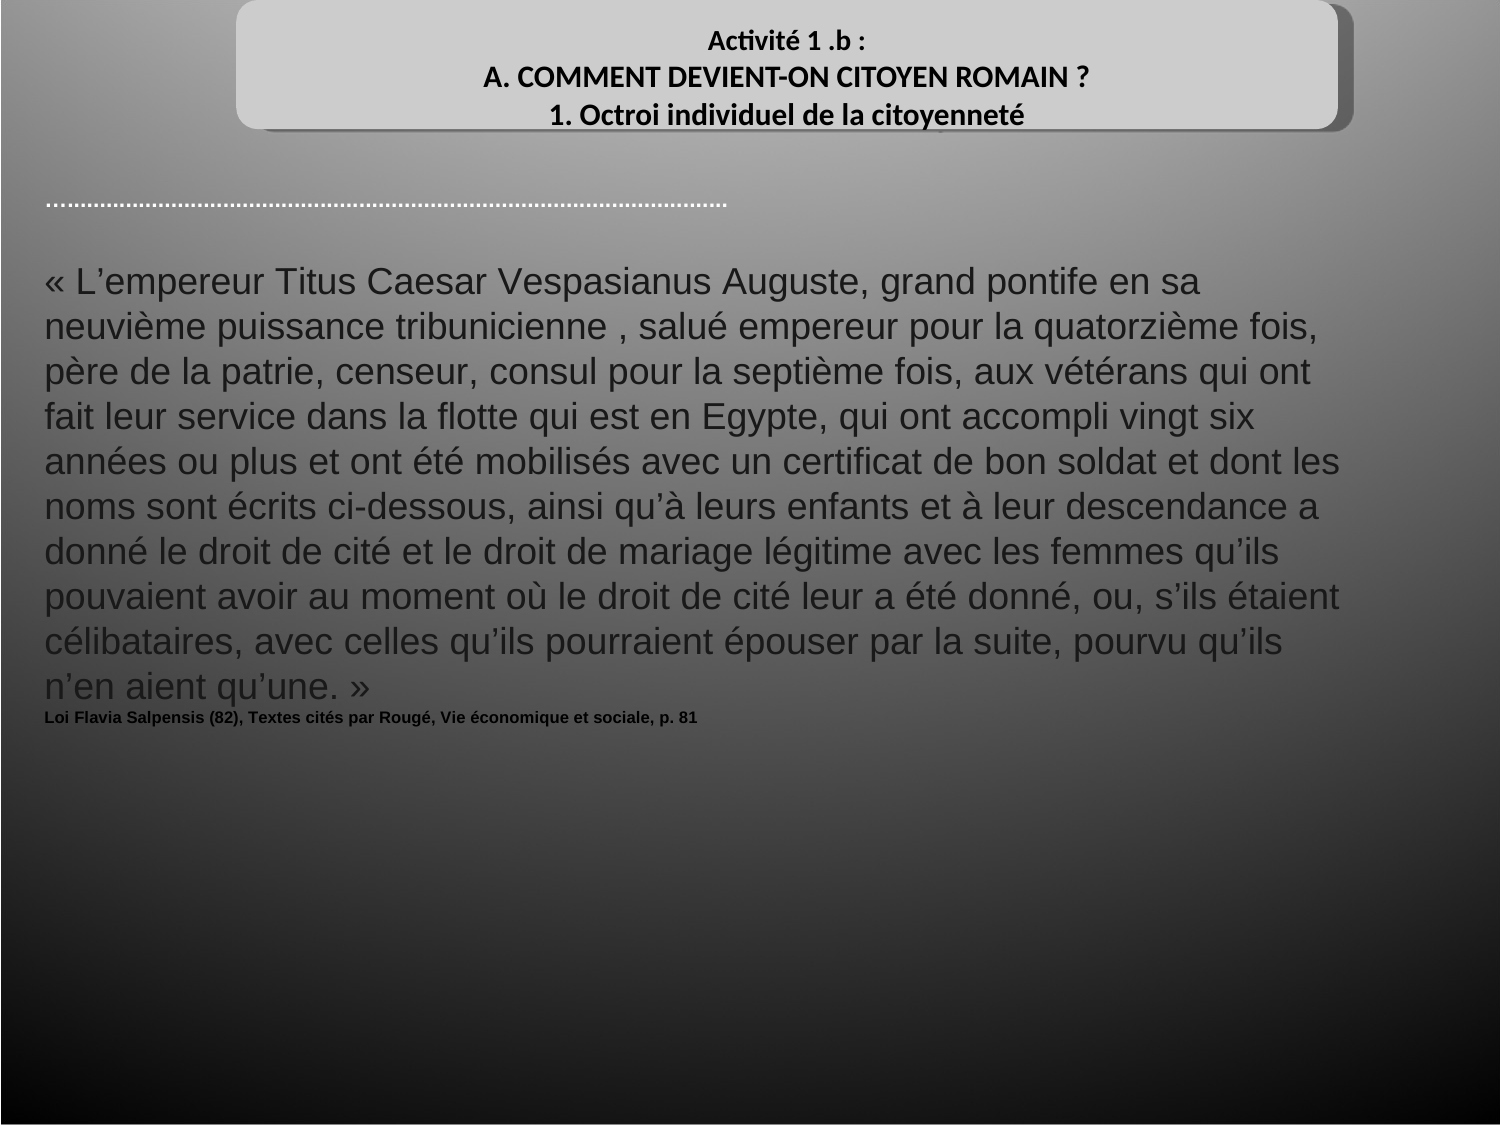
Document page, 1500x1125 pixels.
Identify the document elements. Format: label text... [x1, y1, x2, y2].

text_box …...................................................................................................... « L’empereur Titus Caesar Vespasianus Auguste, grand pontife en sa neuvième puissance tribunicienne , salué empereur pour la quatorzième fois, père de la patrie, censeur, consul pour la septième fois, aux vétérans qui ont fait leur service dans la flotte qui est en Egypte, qui ont accompli vingt six années ou plus et ont été mobilisés avec un certificat de bon soldat et dont les noms sont écrits ci-dessous, ainsi qu’à leurs enfants et à leur descendance a donné le droit de cité et le droit de mariage légitime avec les femmes qu’ils pouvaient avoir au moment où le droit de cité leur a été donné, ou, s’ils étaient célibataires, avec celles qu’ils pourraient épouser par la suite, pourvu qu’ils n’en aient qu’une. » Loi Flavia Salpensis (82), Textes cités par Rougé, Vie économique et sociale, p. 81 [29, 177, 1359, 975]
picture [0, 0, 1500, 1125]
text_box Activité 1 .b : A. COMMENT DEVIENT-ON CITOYEN ROMAIN ? 1. Octroi individuel de la citoyenneté [236, 0, 1338, 130]
